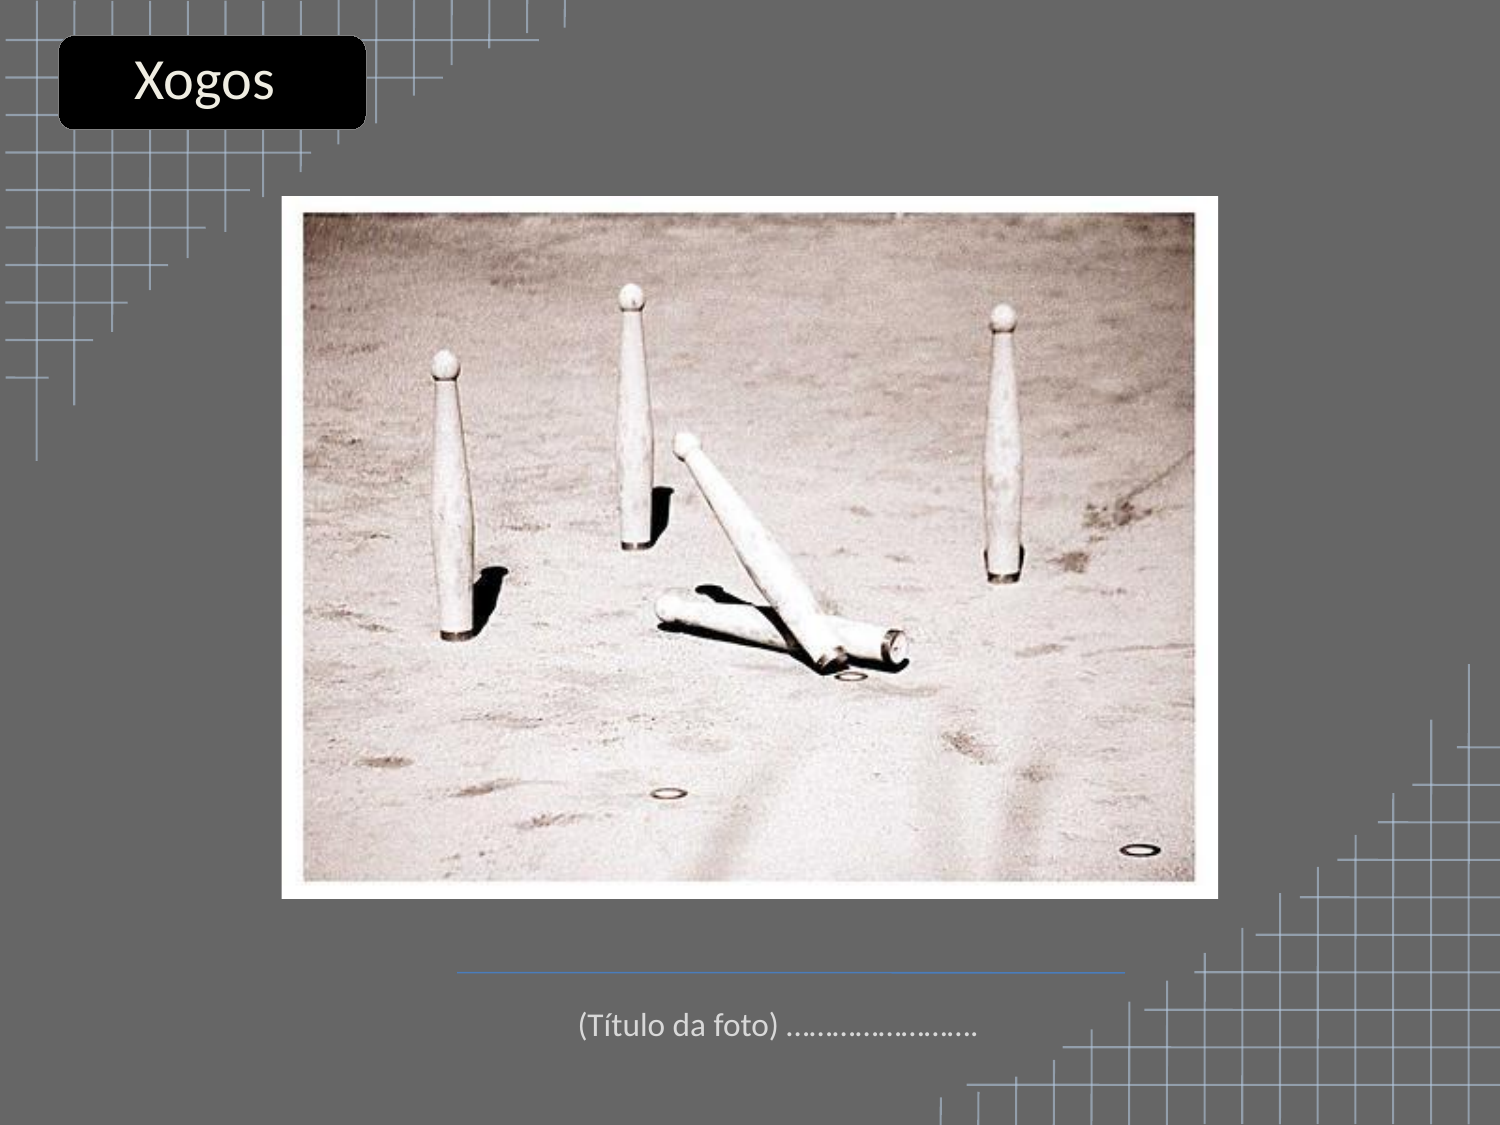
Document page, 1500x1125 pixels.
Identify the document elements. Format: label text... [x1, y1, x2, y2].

text_box (Título da foto) ……………………. [562, 996, 996, 1052]
title Xogos [58, 23, 352, 129]
text_box [281, 196, 1219, 899]
text_box [69, 35, 367, 130]
